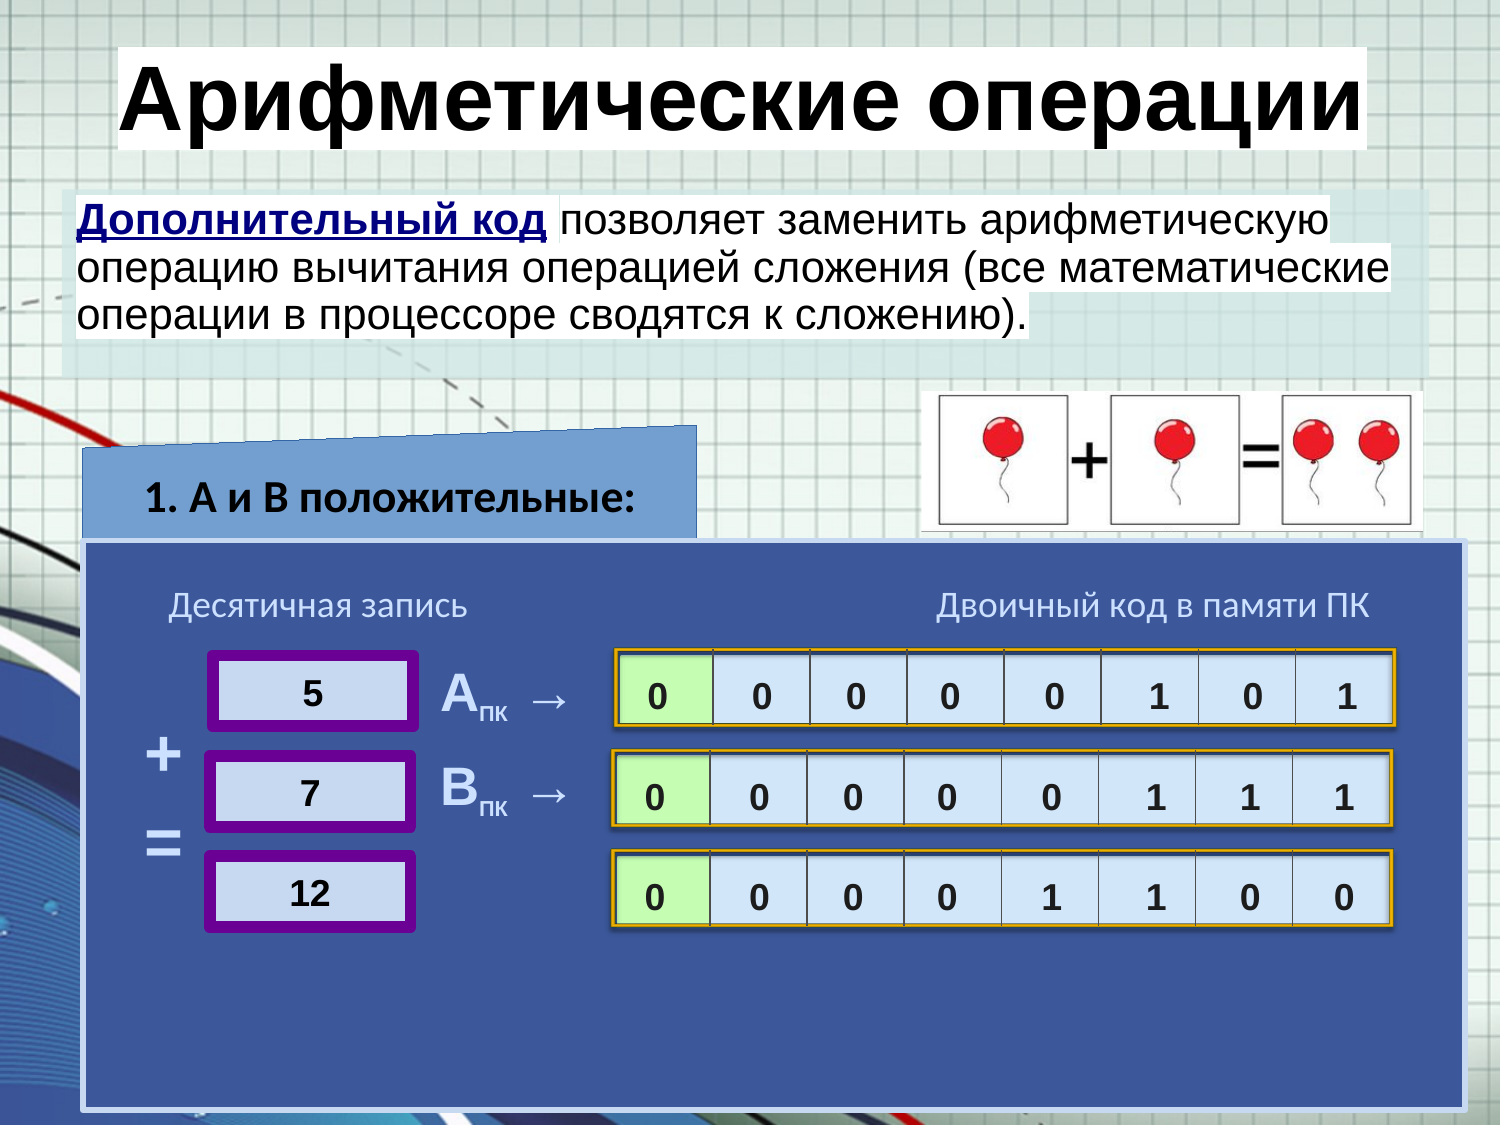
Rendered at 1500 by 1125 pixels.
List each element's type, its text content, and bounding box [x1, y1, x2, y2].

text_box 12 [209, 856, 411, 928]
text_box Двоичный код в памяти ПК [921, 572, 1394, 678]
text_box АПК → [425, 649, 603, 734]
text_box 1. А и В положительные: [82, 425, 697, 538]
text_box + [129, 702, 210, 791]
list Дополнительный код позволяет заменить арифметическую операцию вычитания операцией сложения (все математические операции в процессоре сводятся к сложению). [61, 189, 1430, 378]
picture [0, 0, 1500, 1125]
title Арифметические операции [103, 30, 1397, 172]
text_box 7 [210, 755, 411, 827]
text_box 0 0 0 0 0 1 0 1 [632, 664, 1375, 725]
text_box = [129, 791, 210, 887]
text_box 5 [212, 655, 414, 727]
text_box 0 0 0 0 1 1 0 0 [629, 865, 1372, 926]
text_box ВПК → [425, 744, 603, 829]
text_box Десятичная запись [153, 572, 497, 644]
text_box 0 0 0 0 0 1 1 1 [629, 764, 1372, 826]
text_box [82, 540, 1465, 1111]
